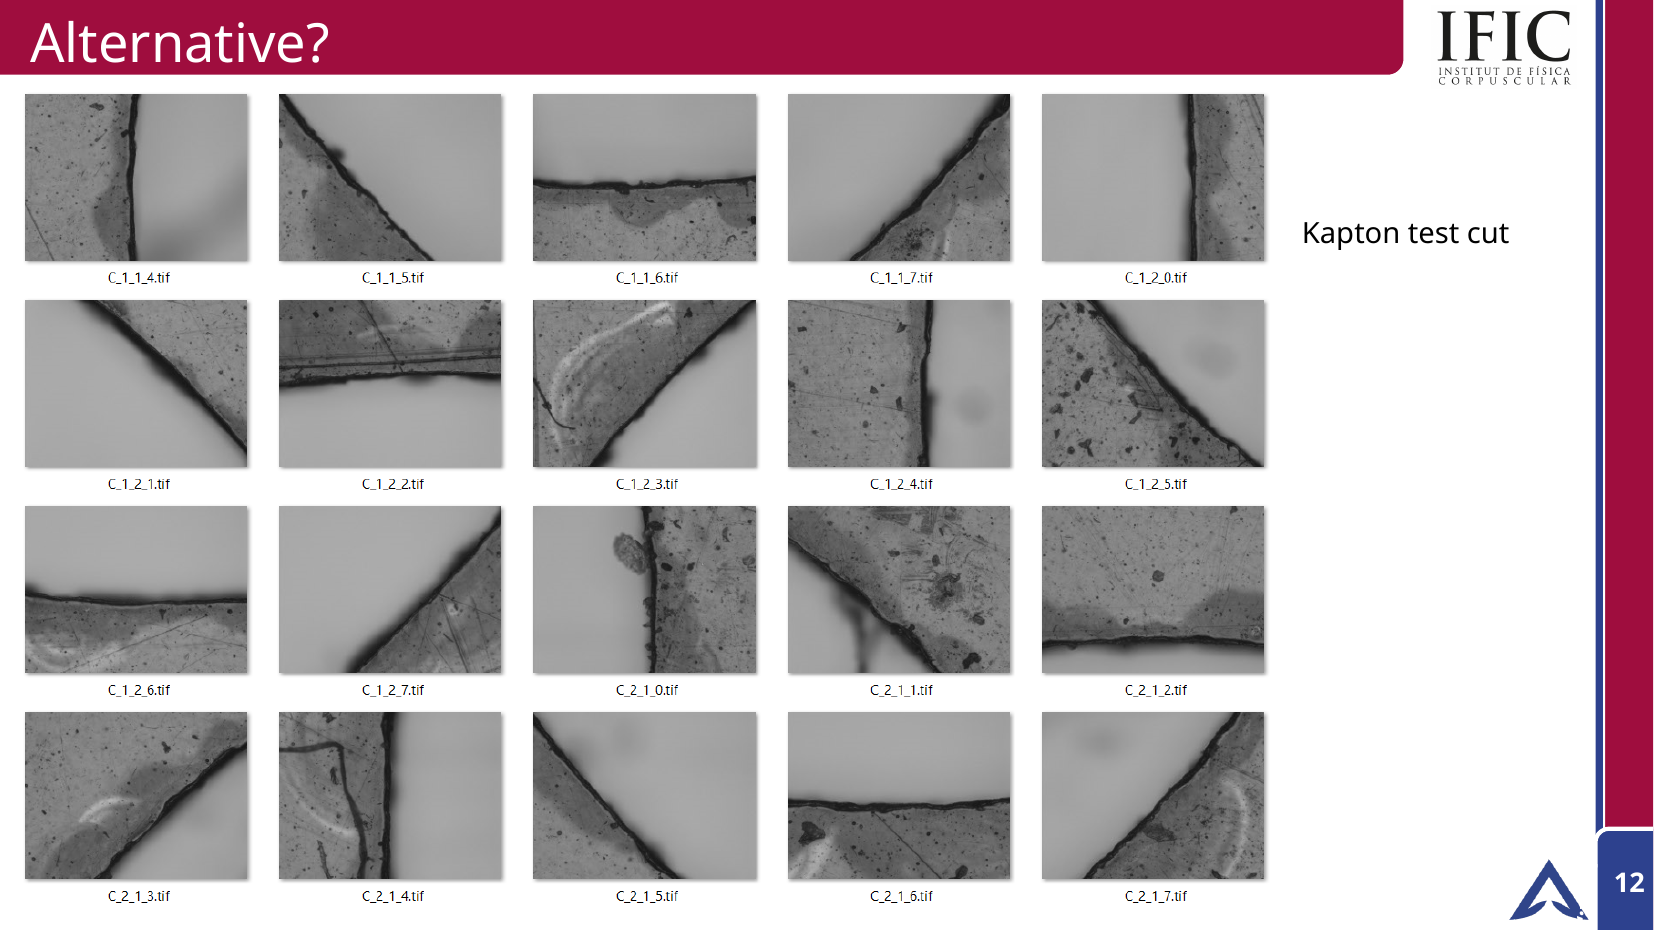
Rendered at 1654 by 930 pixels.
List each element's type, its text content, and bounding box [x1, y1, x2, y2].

picture [18, 86, 1271, 914]
text_box Alternative? [29, 7, 1359, 74]
text_box Kapton test cut [1286, 206, 1546, 257]
